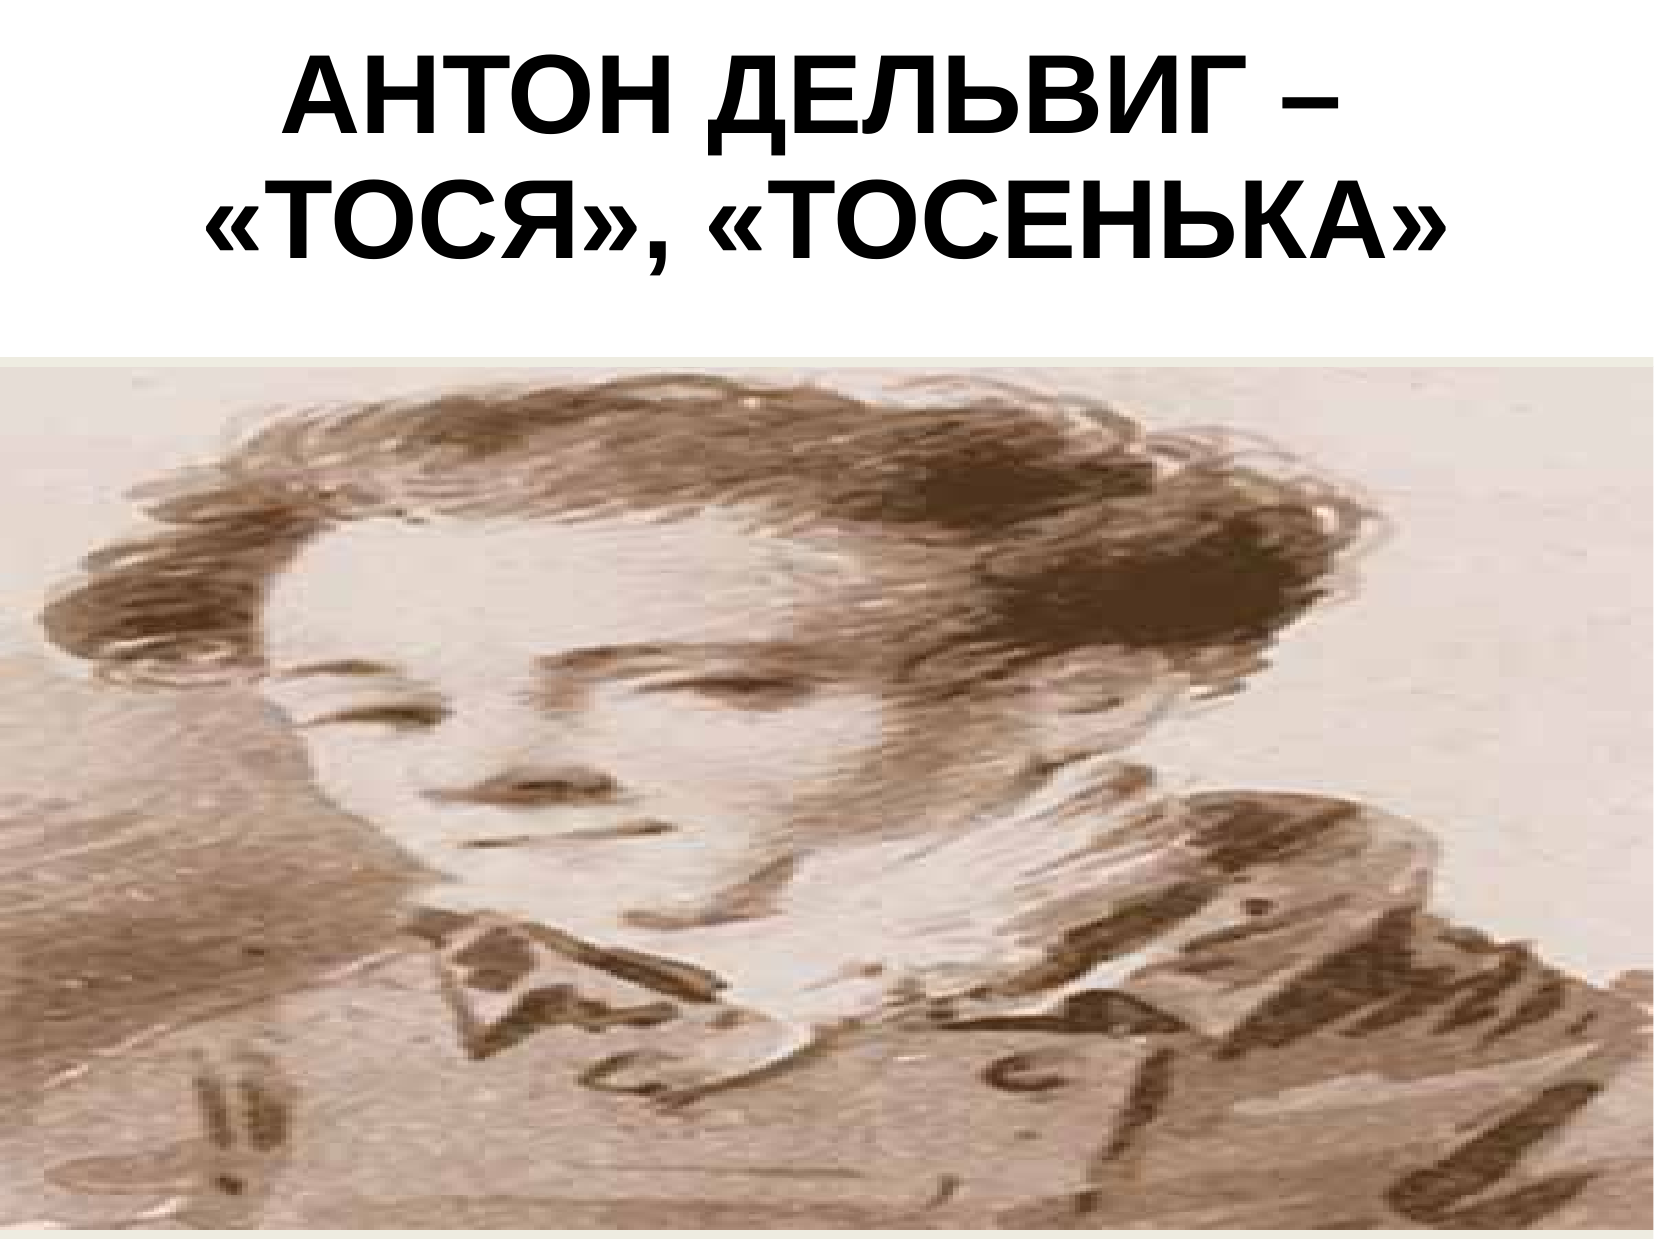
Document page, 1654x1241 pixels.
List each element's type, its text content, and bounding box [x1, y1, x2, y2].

text_box [0, 366, 1654, 1230]
title АНТОН ДЕЛЬВИГ – «ТОСЯ», «ТОСЕНЬКА» [82, 0, 1571, 315]
